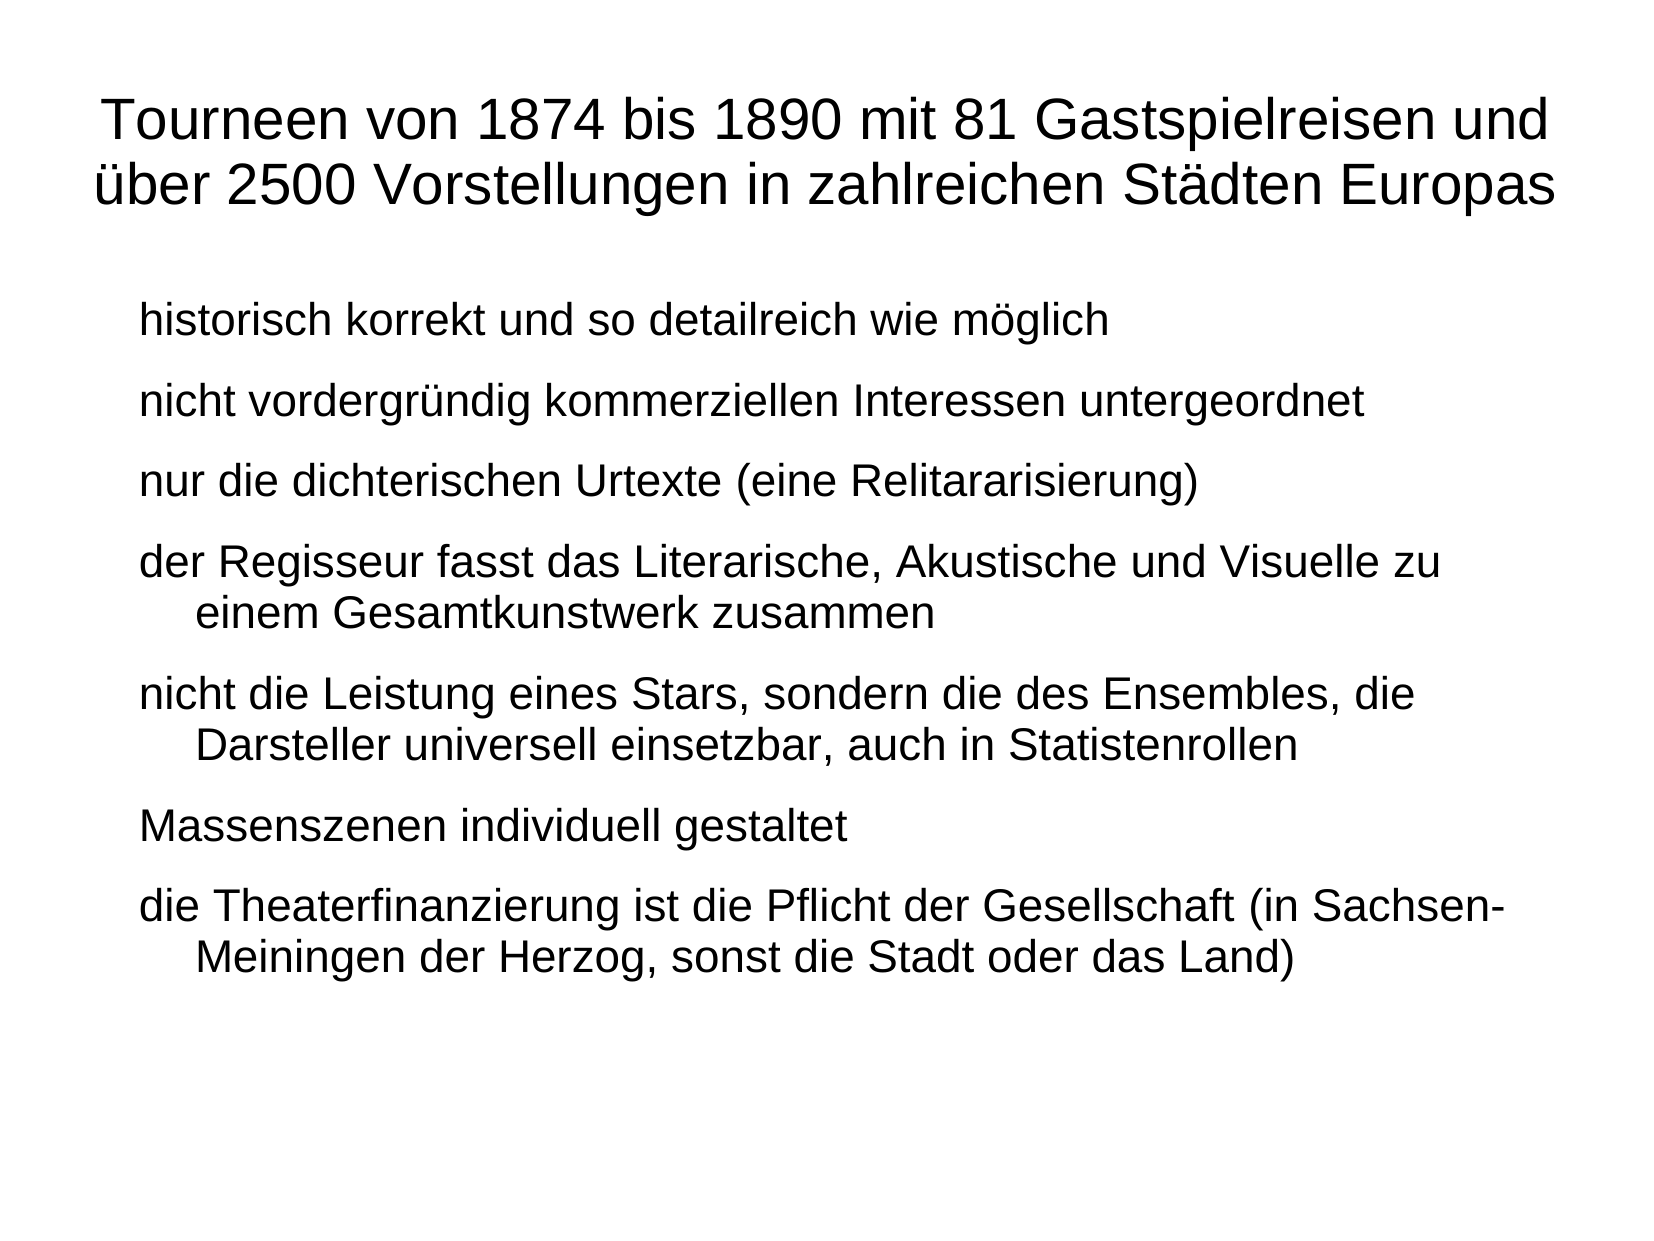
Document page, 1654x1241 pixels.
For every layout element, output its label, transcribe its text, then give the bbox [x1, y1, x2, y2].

list historisch korrekt und so detailreich wie möglich nicht vordergründig kommerziellen Interessen untergeordnet nur die dichterischen Urtexte (eine Relitararisierung) der Regisseur fasst das Literarische, Akustische und Visuelle zu einem Gesamtkunstwerk zusammen nicht die Leistung eines Stars, sondern die des Ensembles, die Darsteller universell einsetzbar, auch in Statistenrollen Massenszenen individuell gestaltet die Theaterfinanzierung ist die Pflicht der Gesellschaft (in Sachsen-Meiningen der Herzog, sonst die Stadt oder das Land) [82, 290, 1571, 1109]
title Tourneen von 1874 bis 1890 mit 81 Gastspielreisen und über 2500 Vorstellungen in zahlreichen Städten Europas [82, 49, 1571, 257]
